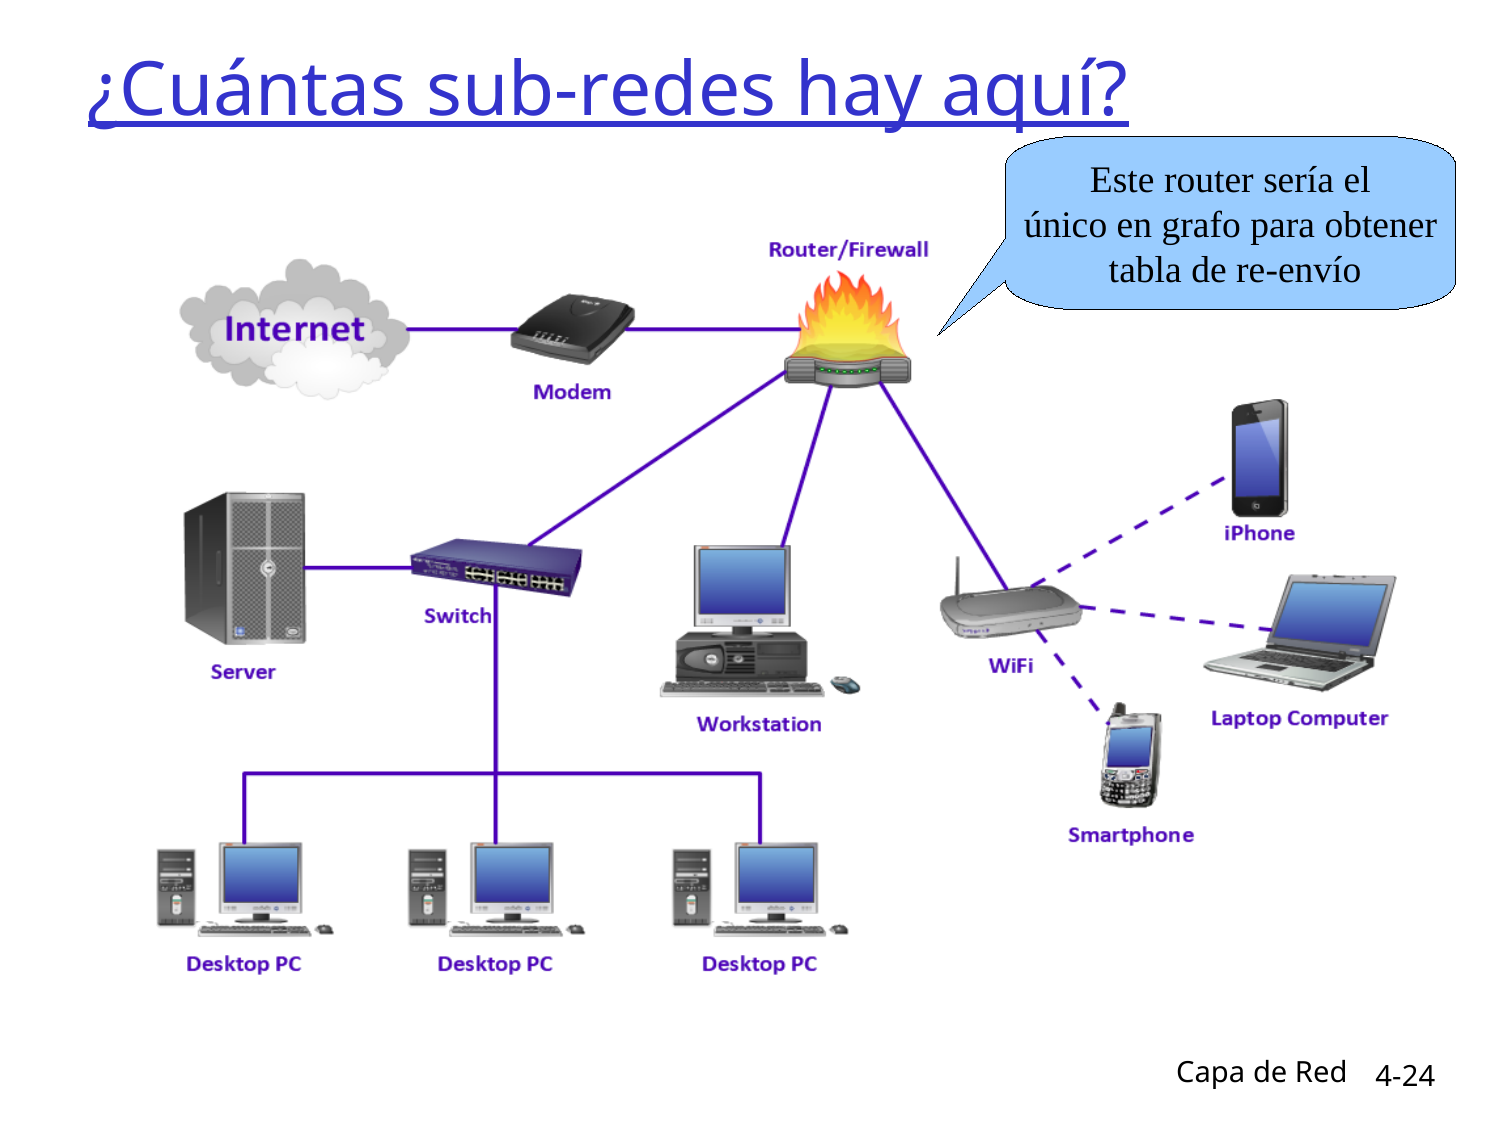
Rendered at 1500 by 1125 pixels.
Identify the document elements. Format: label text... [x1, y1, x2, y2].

title ¿Cuántas sub-redes hay aquí? [87, 23, 1363, 150]
text_box Este router sería el único en grafo para obtener tabla de re-envío [937, 136, 1456, 336]
picture [156, 235, 1397, 976]
